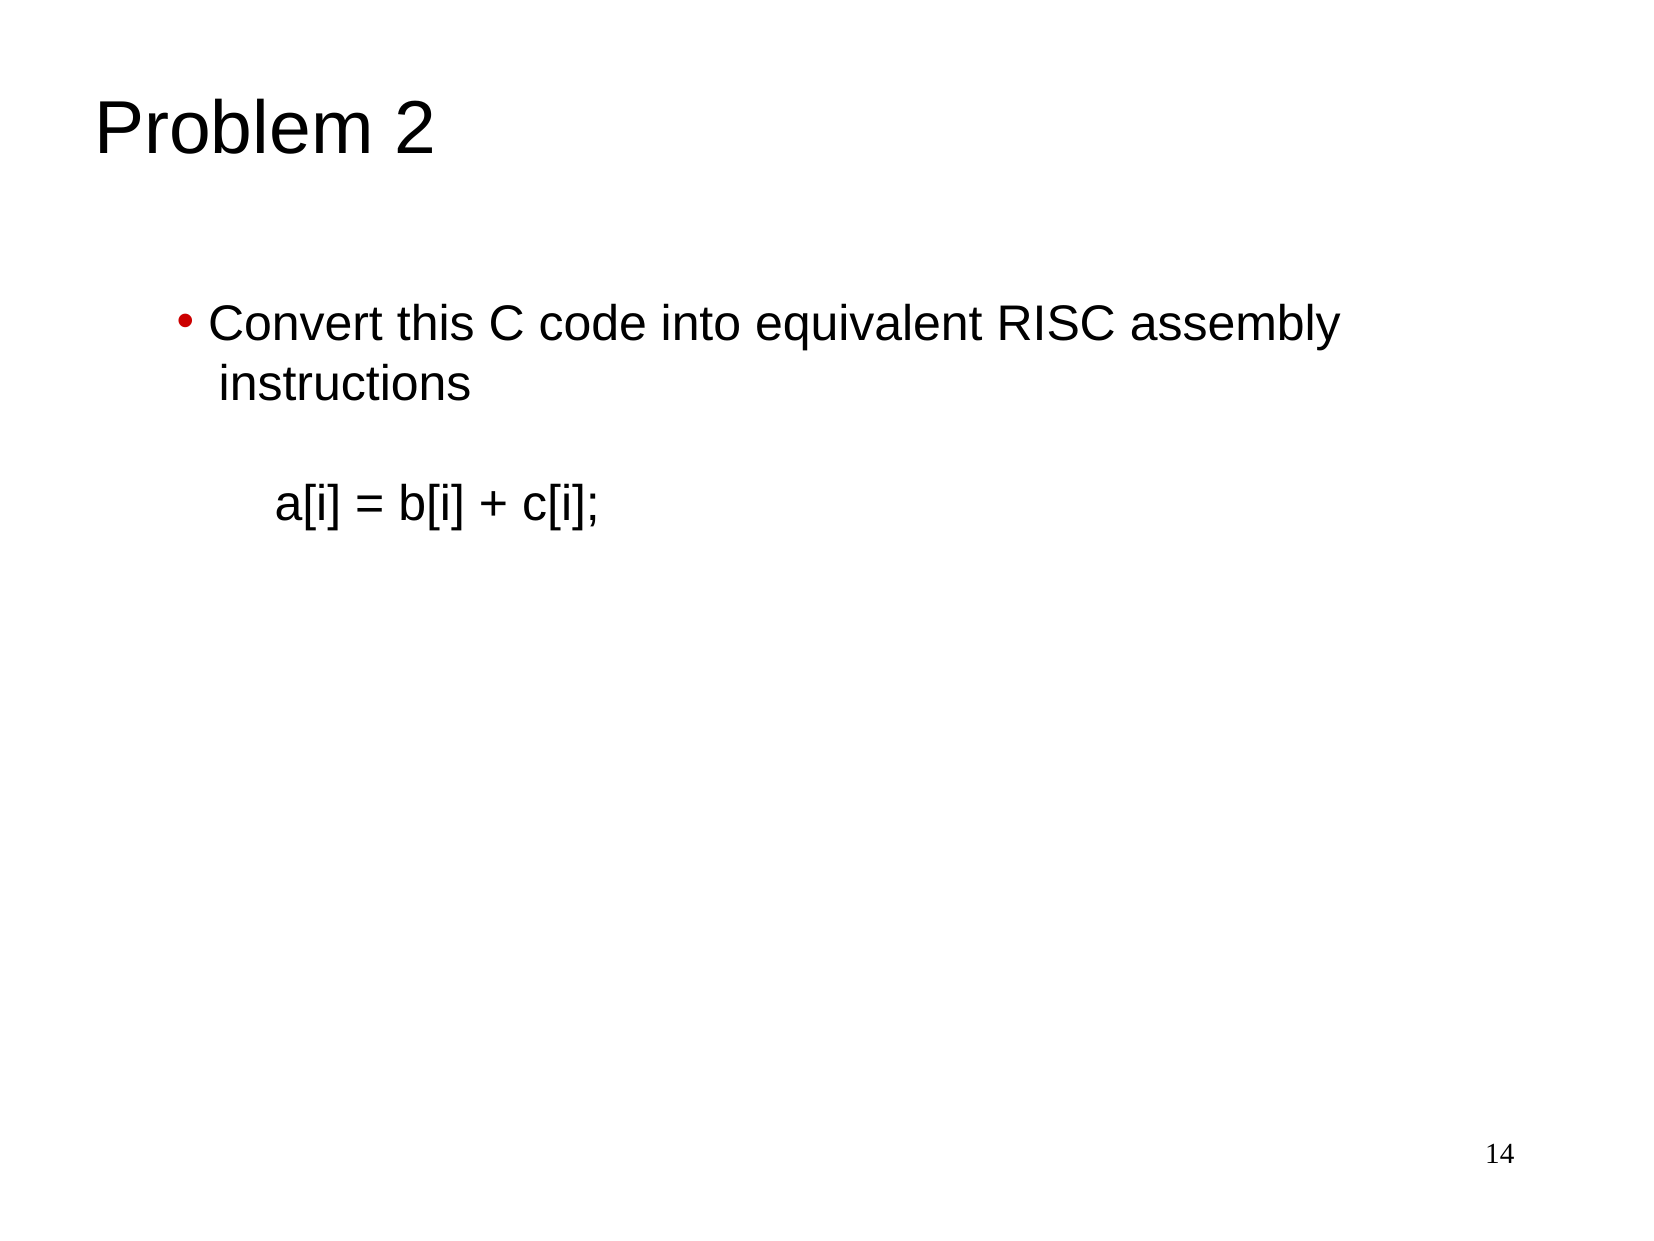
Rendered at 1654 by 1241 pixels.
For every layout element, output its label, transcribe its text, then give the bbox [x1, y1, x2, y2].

text_box Convert this C code into equivalent RISC assembly instructions a[i] = b[i] + c[i]; [161, 282, 1357, 659]
text_box Problem 2 [79, 71, 452, 177]
text_box <number> [1184, 1129, 1530, 1213]
